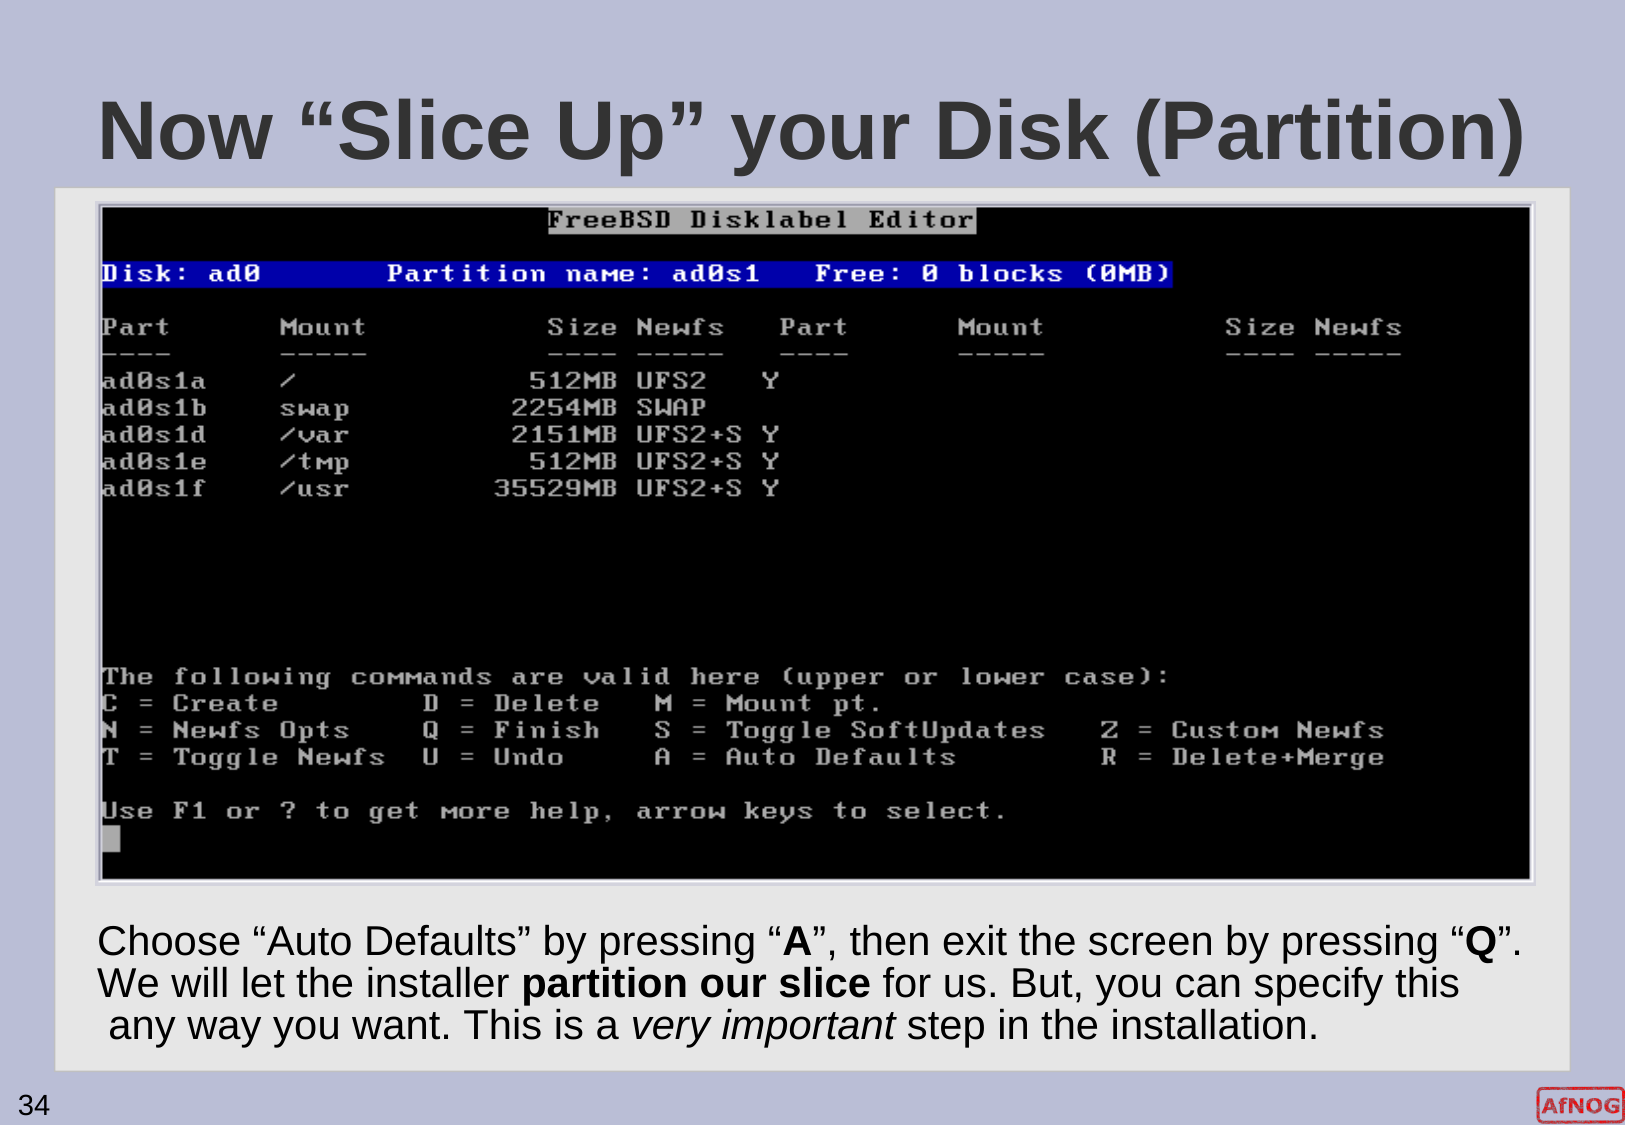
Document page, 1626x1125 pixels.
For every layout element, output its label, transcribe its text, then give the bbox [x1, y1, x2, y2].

picture [95, 201, 1536, 886]
picture [1535, 1085, 1626, 1125]
text_box Choose “Auto Defaults” by pressing “A”, then exit the screen by pressing “Q”. We will let the installer partition our slice for us. But, you can specify this any way you want. This is a very important step in the installation. [70, 909, 1554, 1101]
title Now “Slice Up” your Disk (Partition) [54, 44, 1571, 215]
